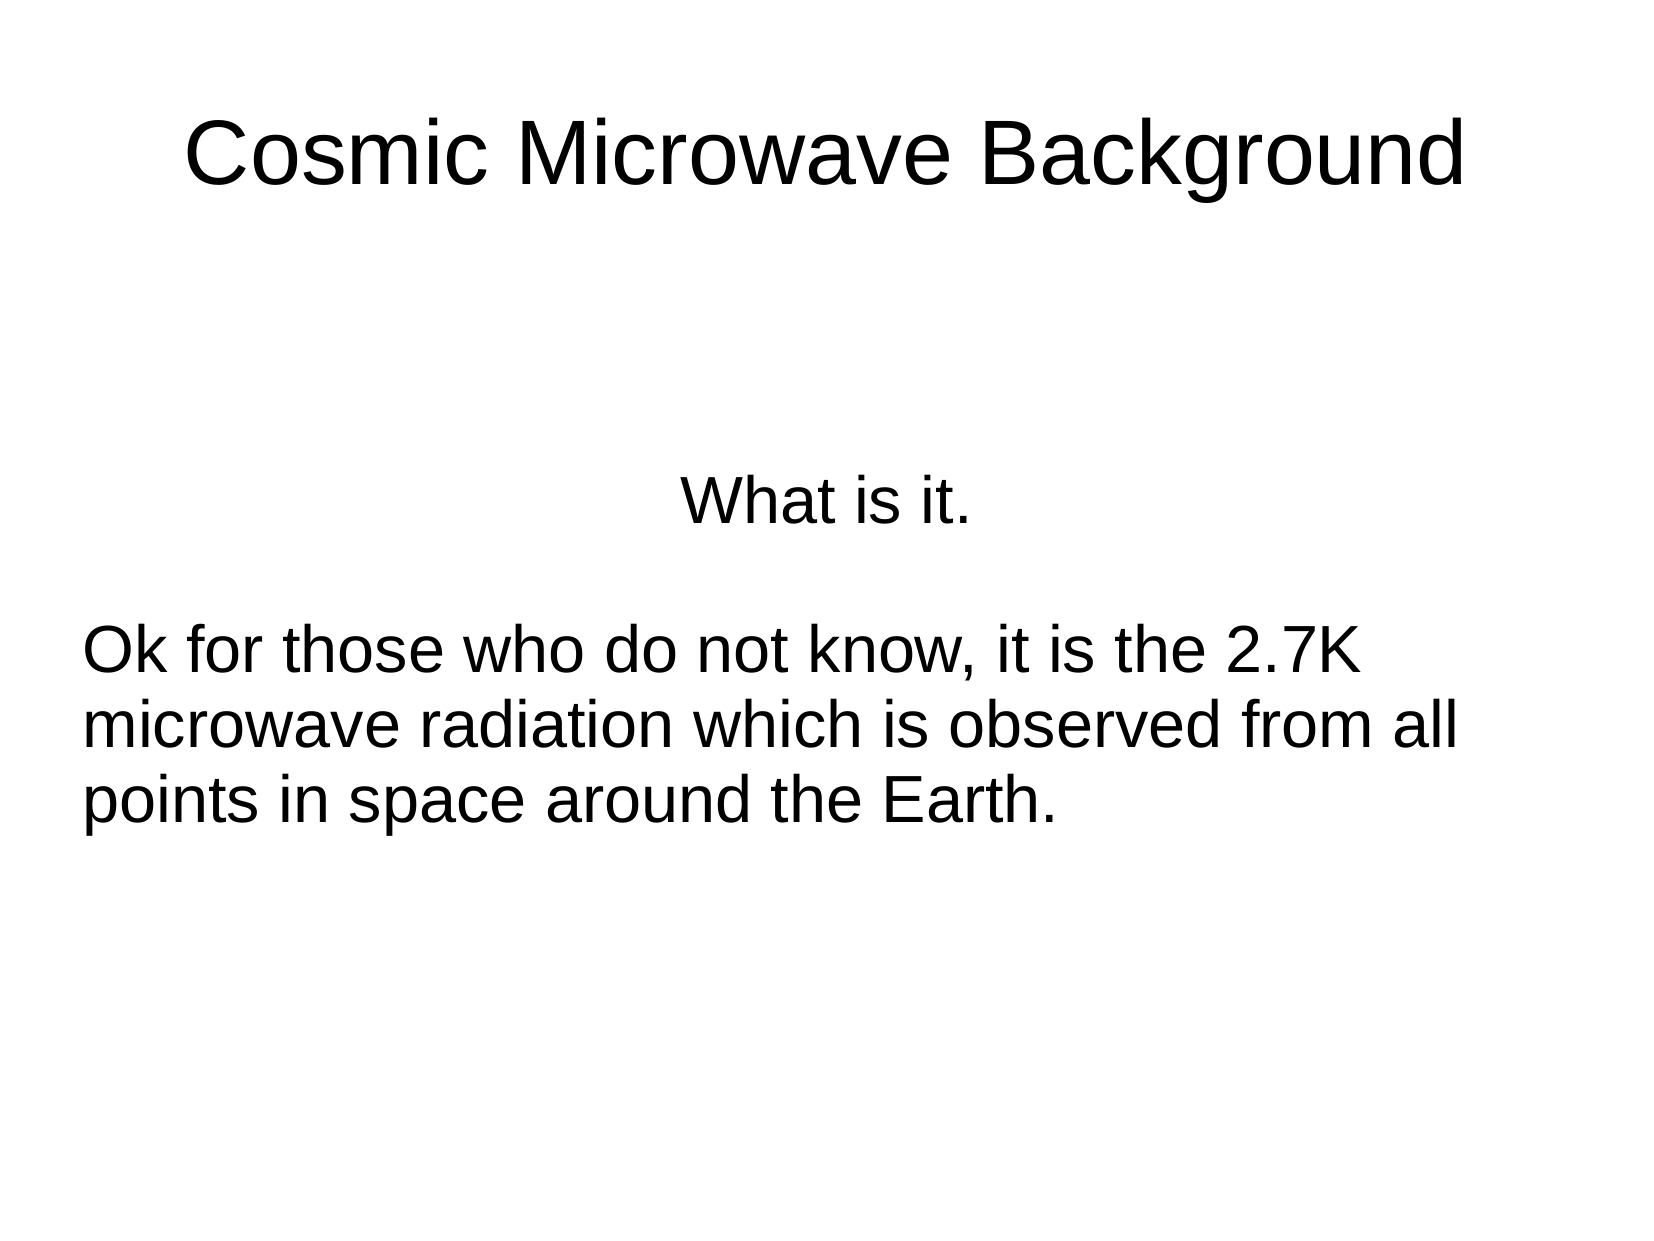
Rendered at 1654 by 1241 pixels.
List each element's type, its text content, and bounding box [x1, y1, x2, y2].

title Cosmic Microwave Background [82, 49, 1571, 257]
subtitle What is it. Ok for those who do not know, it is the 2.7K microwave radiation which is observed from all points in space around the Earth. [82, 290, 1571, 1010]
